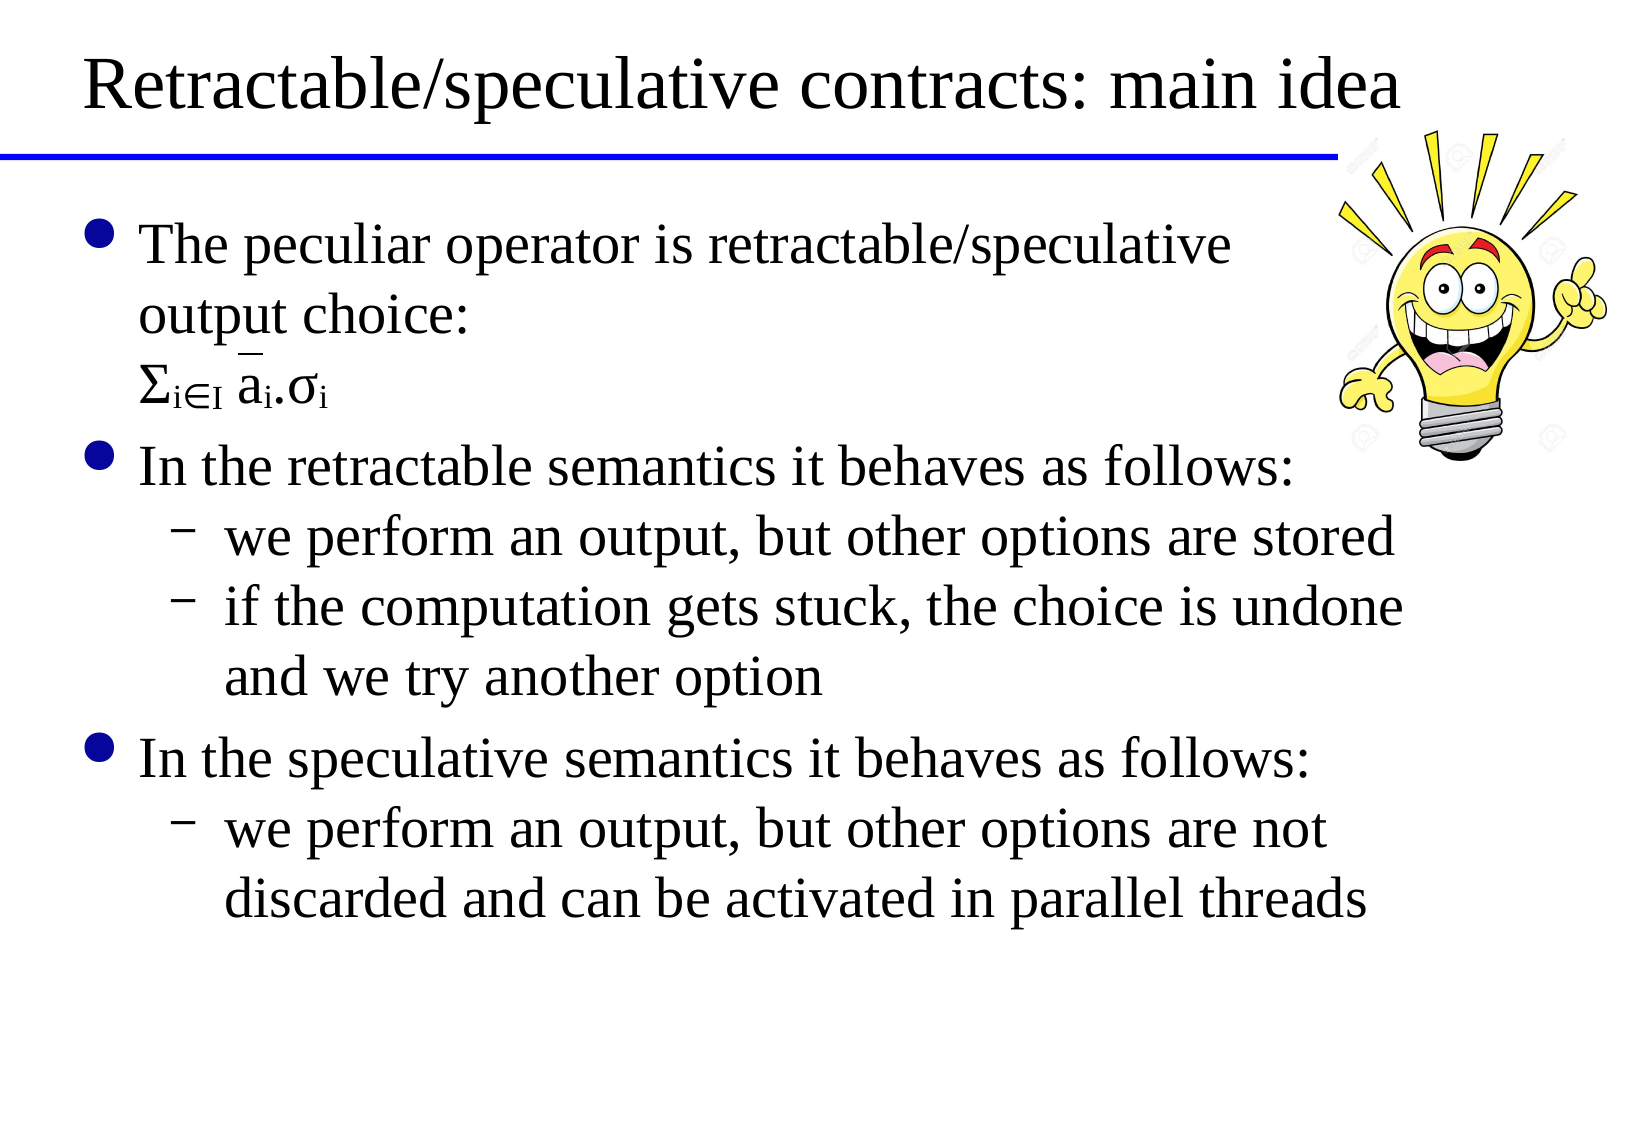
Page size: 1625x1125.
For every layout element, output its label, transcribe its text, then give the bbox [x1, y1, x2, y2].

title Retractable/speculative contracts: main idea [67, 27, 1544, 131]
picture [1338, 130, 1607, 461]
list The peculiar operator is retractable/speculative output choice: Σi∈I ai.σi In the retractable semantics it behaves as follows: we perform an output, but other options are stored if the computation gets stuck, the choice is undone and we try another option In the speculative semantics it behaves as follows: we perform an output, but other options are not discarded and can be activated in parallel threads [67, 198, 1478, 1061]
